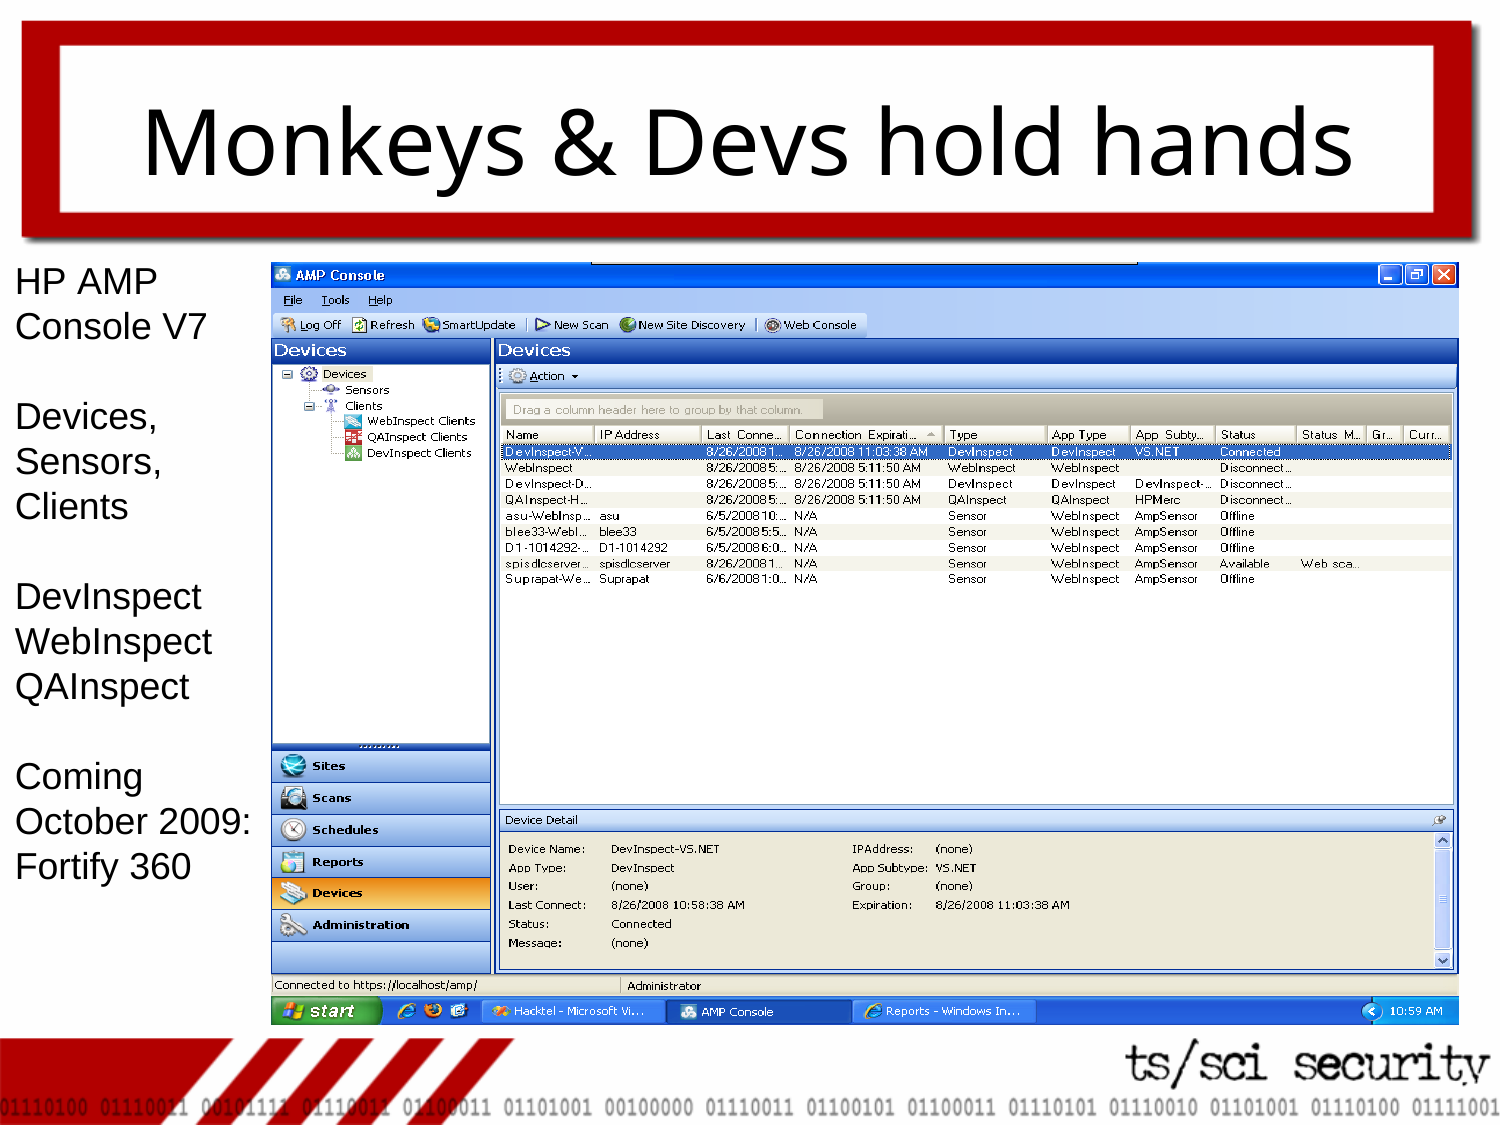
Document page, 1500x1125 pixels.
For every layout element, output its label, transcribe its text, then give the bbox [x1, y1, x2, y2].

picture [0, 0, 1500, 1125]
title Monkeys & Devs hold hands [75, 21, 1423, 257]
text_box HP AMP Console V7 Devices, Sensors, Clients DevInspect WebInspect QAInspect Coming October 2009: Fortify 360 [0, 249, 276, 896]
